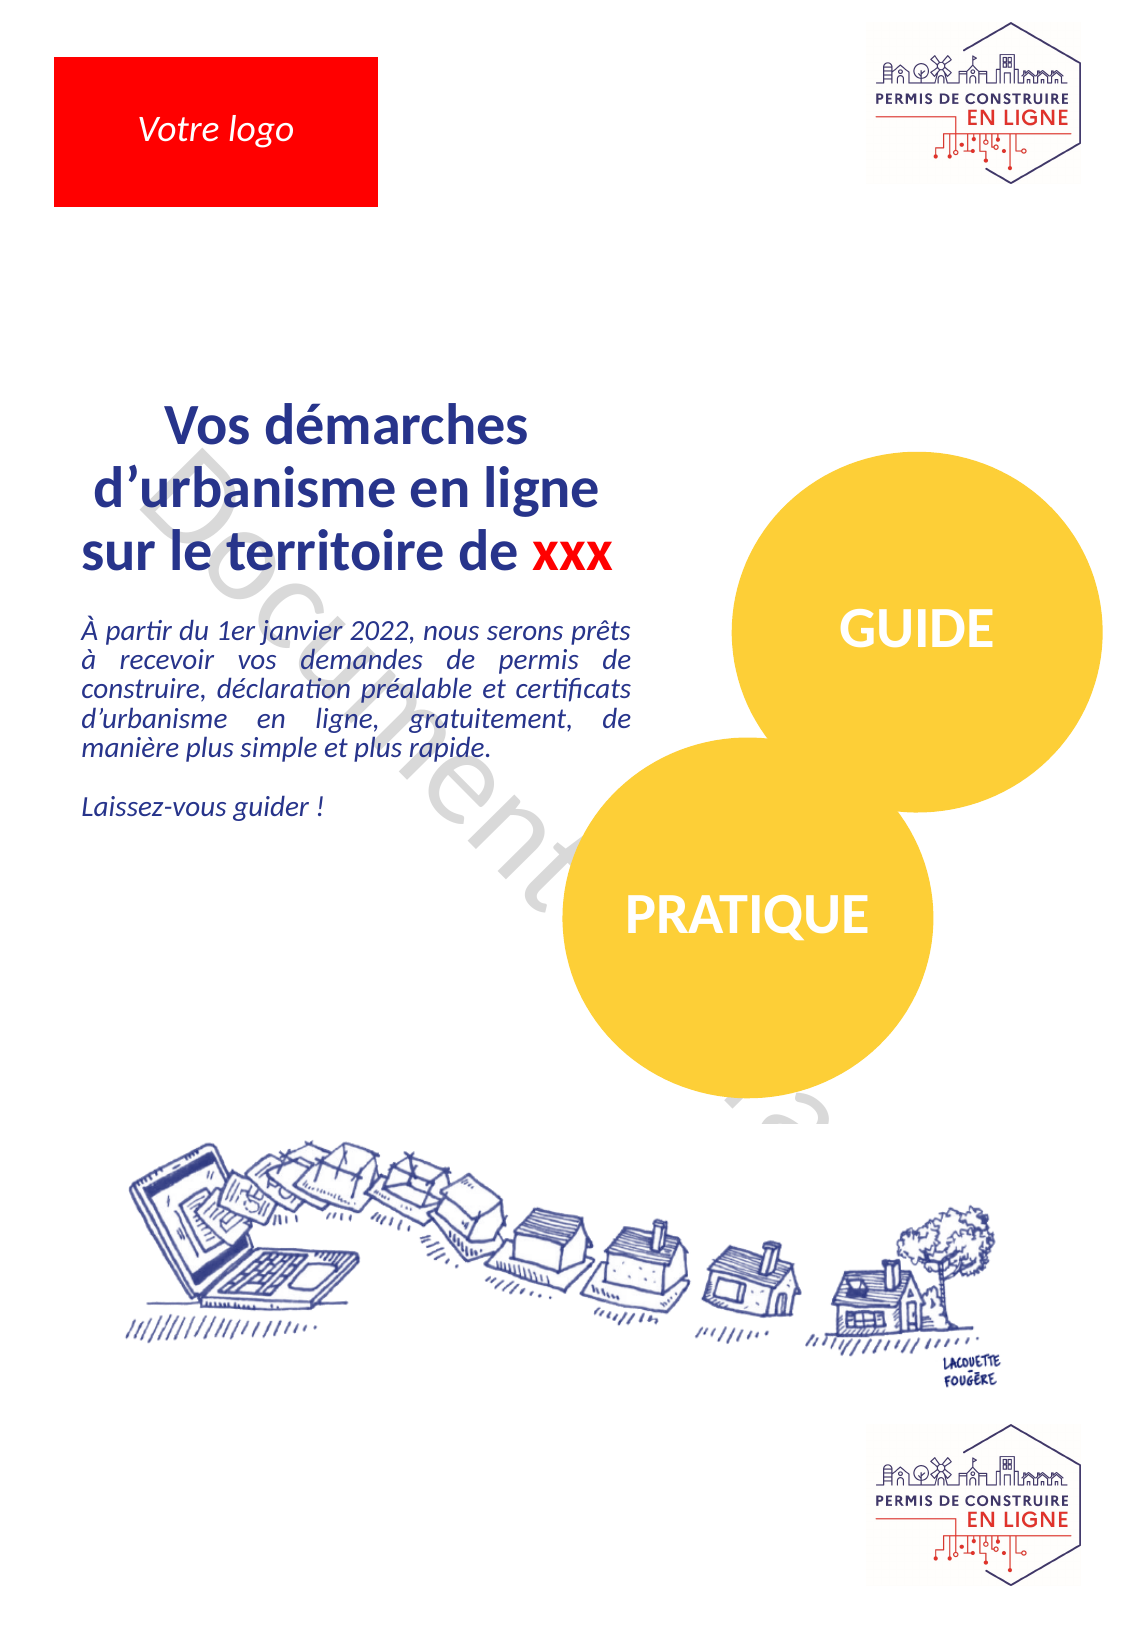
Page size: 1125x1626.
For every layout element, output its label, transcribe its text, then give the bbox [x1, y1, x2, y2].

picture [866, 22, 1081, 184]
text_box [562, 451, 1103, 1099]
text_box PRATIQUE [605, 844, 891, 992]
picture [866, 1424, 1081, 1586]
picture [98, 1124, 1028, 1408]
title Vos démarches d’urbanisme en ligne sur le territoire de xxx [53, 358, 641, 619]
text_box Votre logo [54, 57, 378, 207]
text_box GUIDE [793, 558, 1042, 706]
text_box À partir du 1er janvier 2022, nous serons prêts à recevoir vos demandes de permis de construire, déclaration préalable et certificats d’urbanisme en ligne, gratuitement, de manière plus simple et plus rapide. Laissez-vous guider ! [66, 618, 649, 973]
